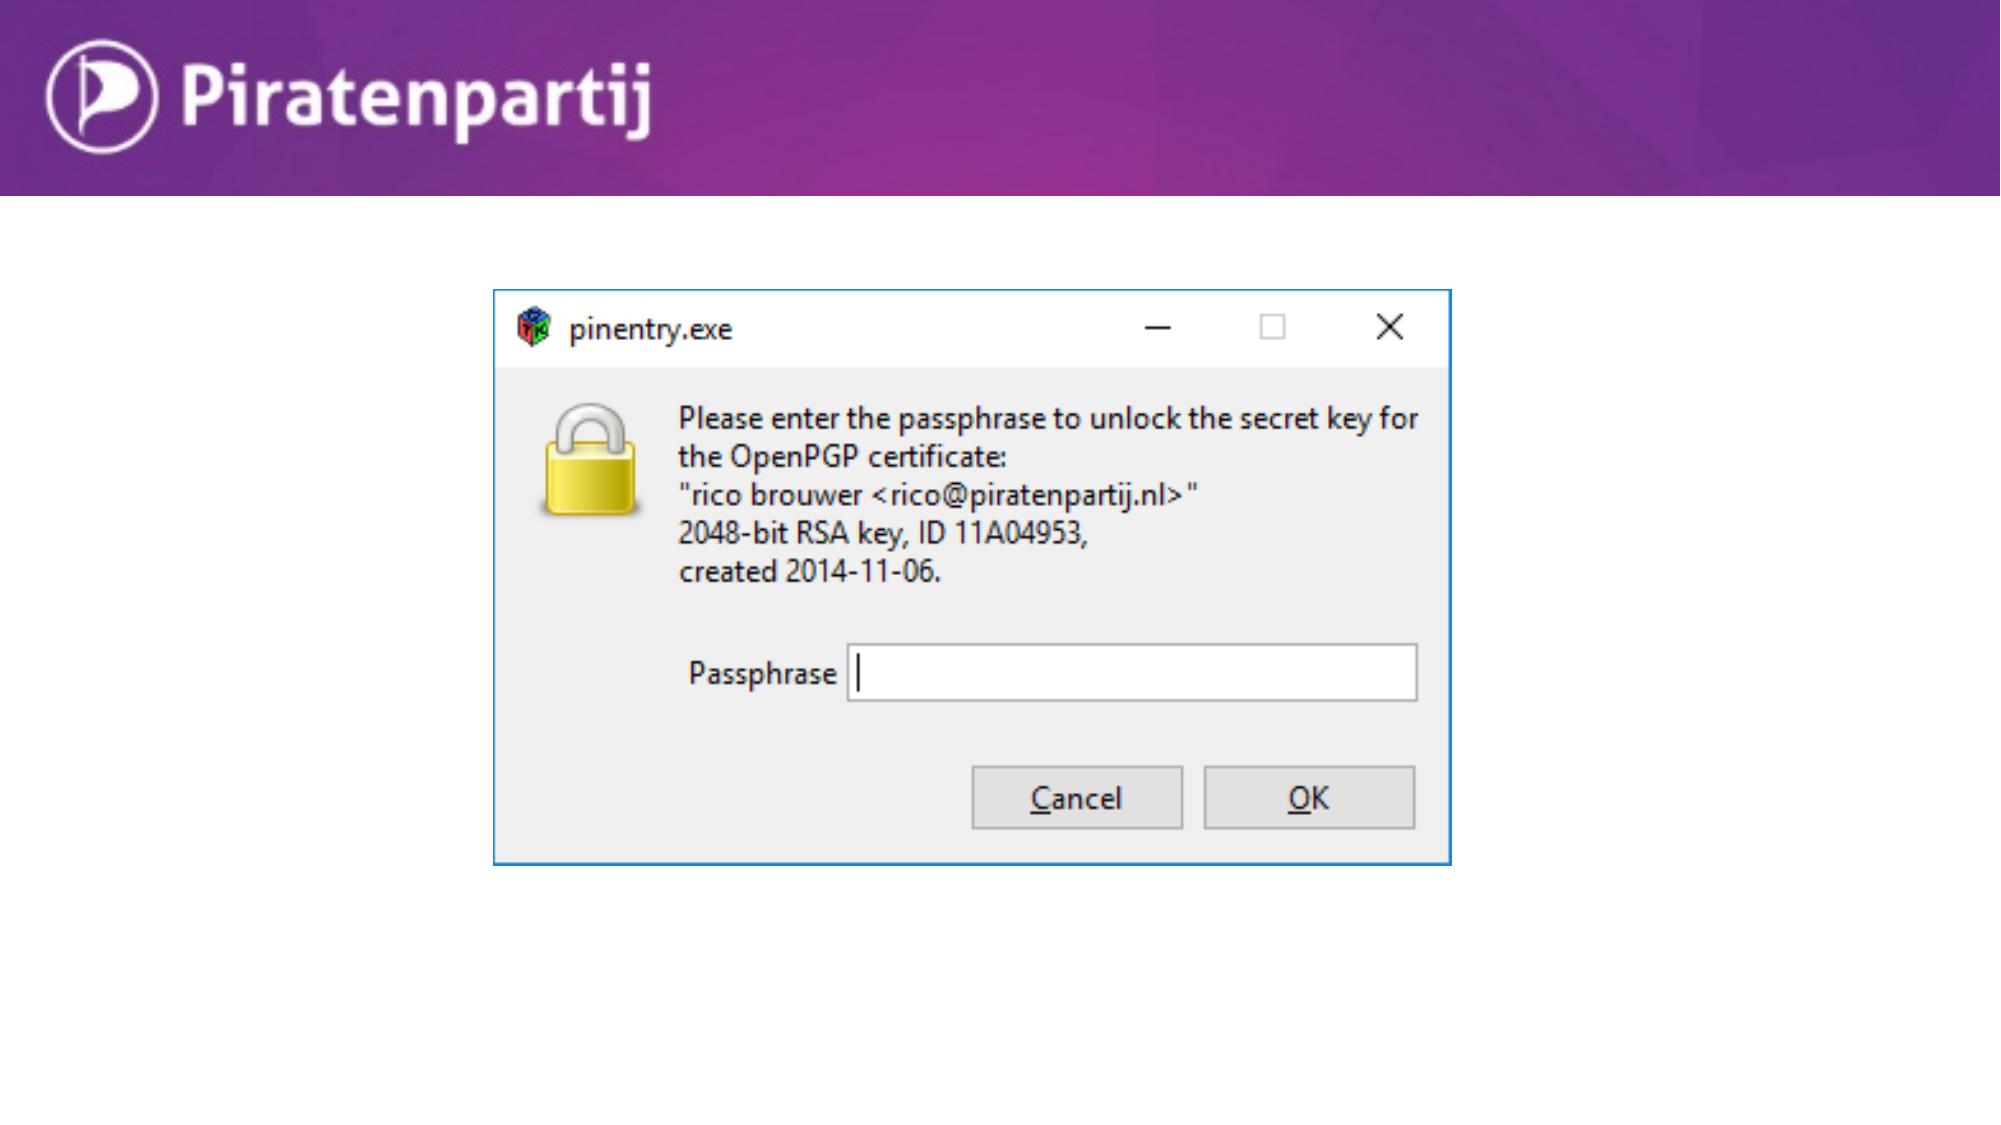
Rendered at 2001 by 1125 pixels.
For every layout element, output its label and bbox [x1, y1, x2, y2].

picture [0, 0, 2000, 196]
picture [493, 289, 1452, 866]
